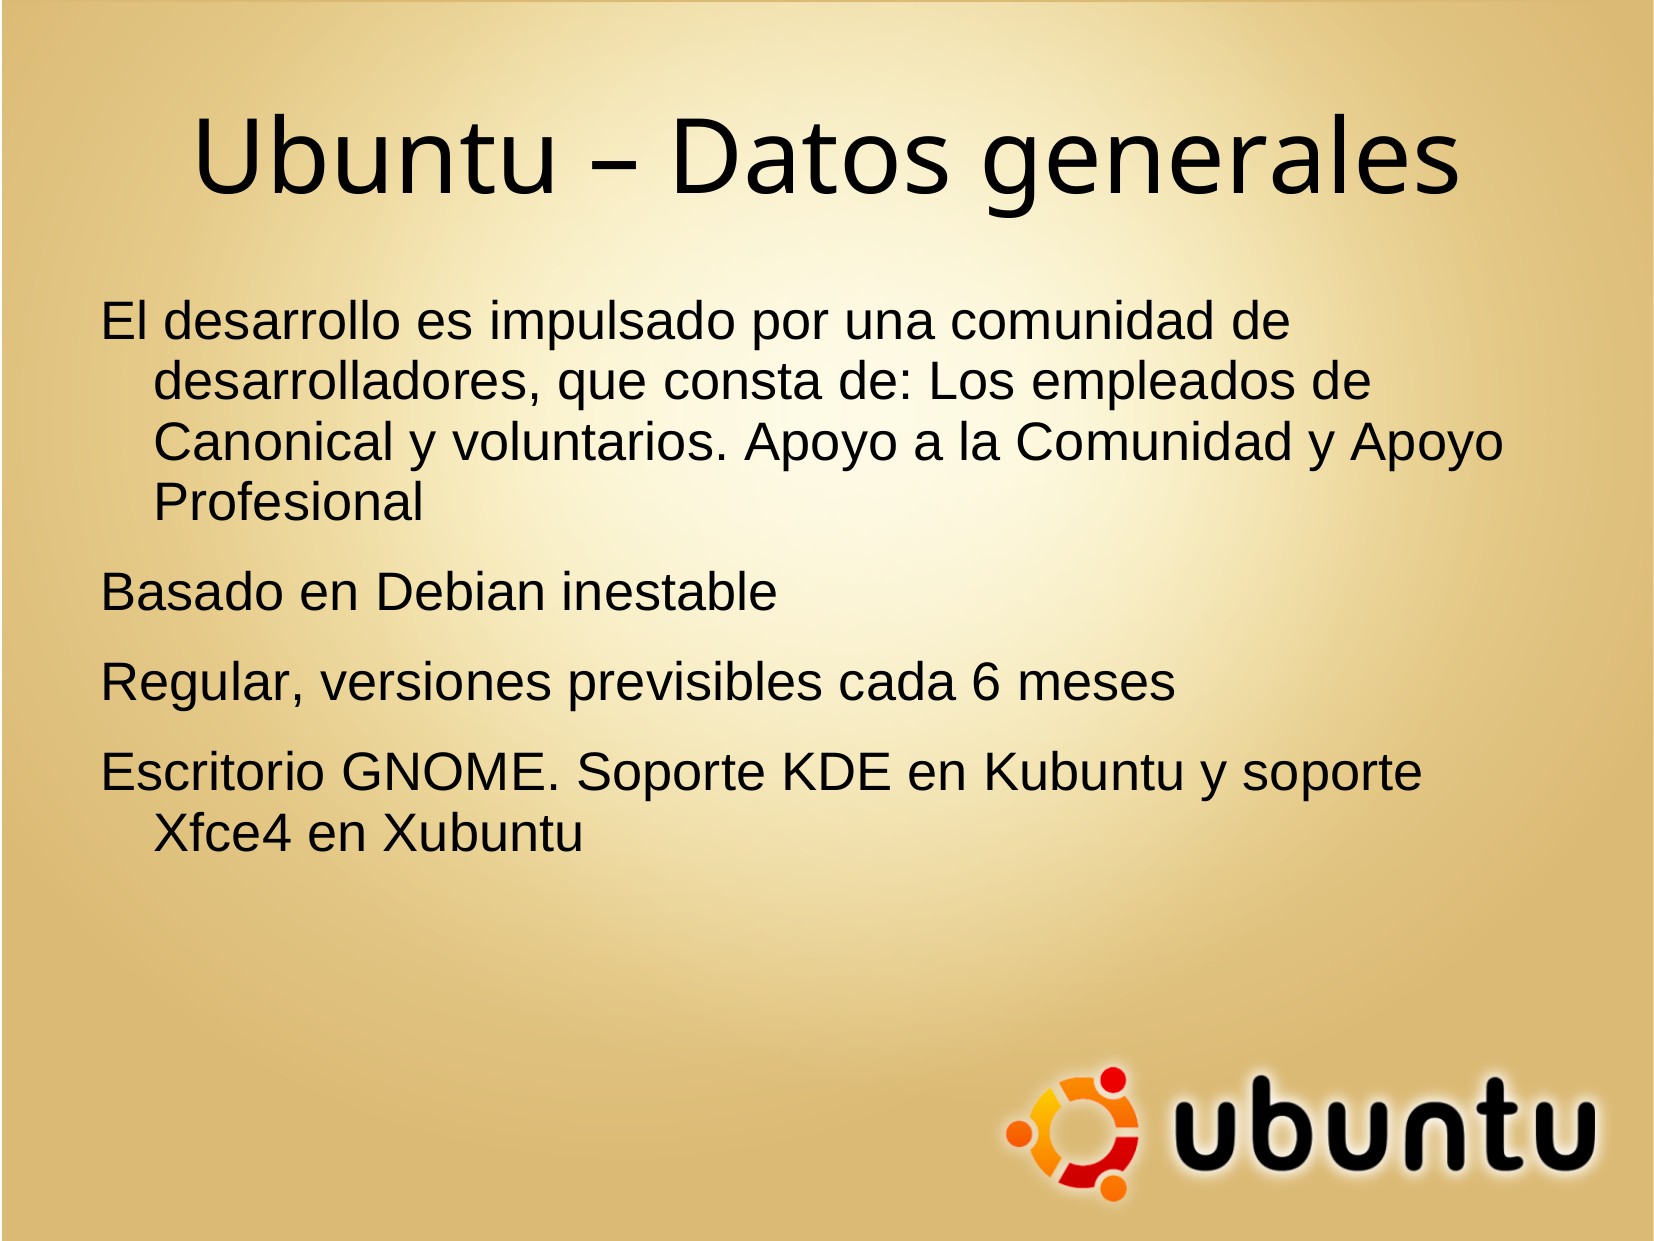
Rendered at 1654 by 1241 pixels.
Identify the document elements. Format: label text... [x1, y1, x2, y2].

picture [2, 0, 1654, 1241]
title Ubuntu – Datos generales [82, 49, 1571, 257]
list El desarrollo es impulsado por una comunidad de desarrolladores, que consta de: Los empleados de Canonical y voluntarios. Apoyo a la Comunidad y Apoyo Profesional Basado en Debian inestable Regular, versiones previsibles cada 6 meses Escritorio GNOME. Soporte KDE en Kubuntu y soporte Xfce4 en Xubuntu [82, 290, 1571, 1109]
